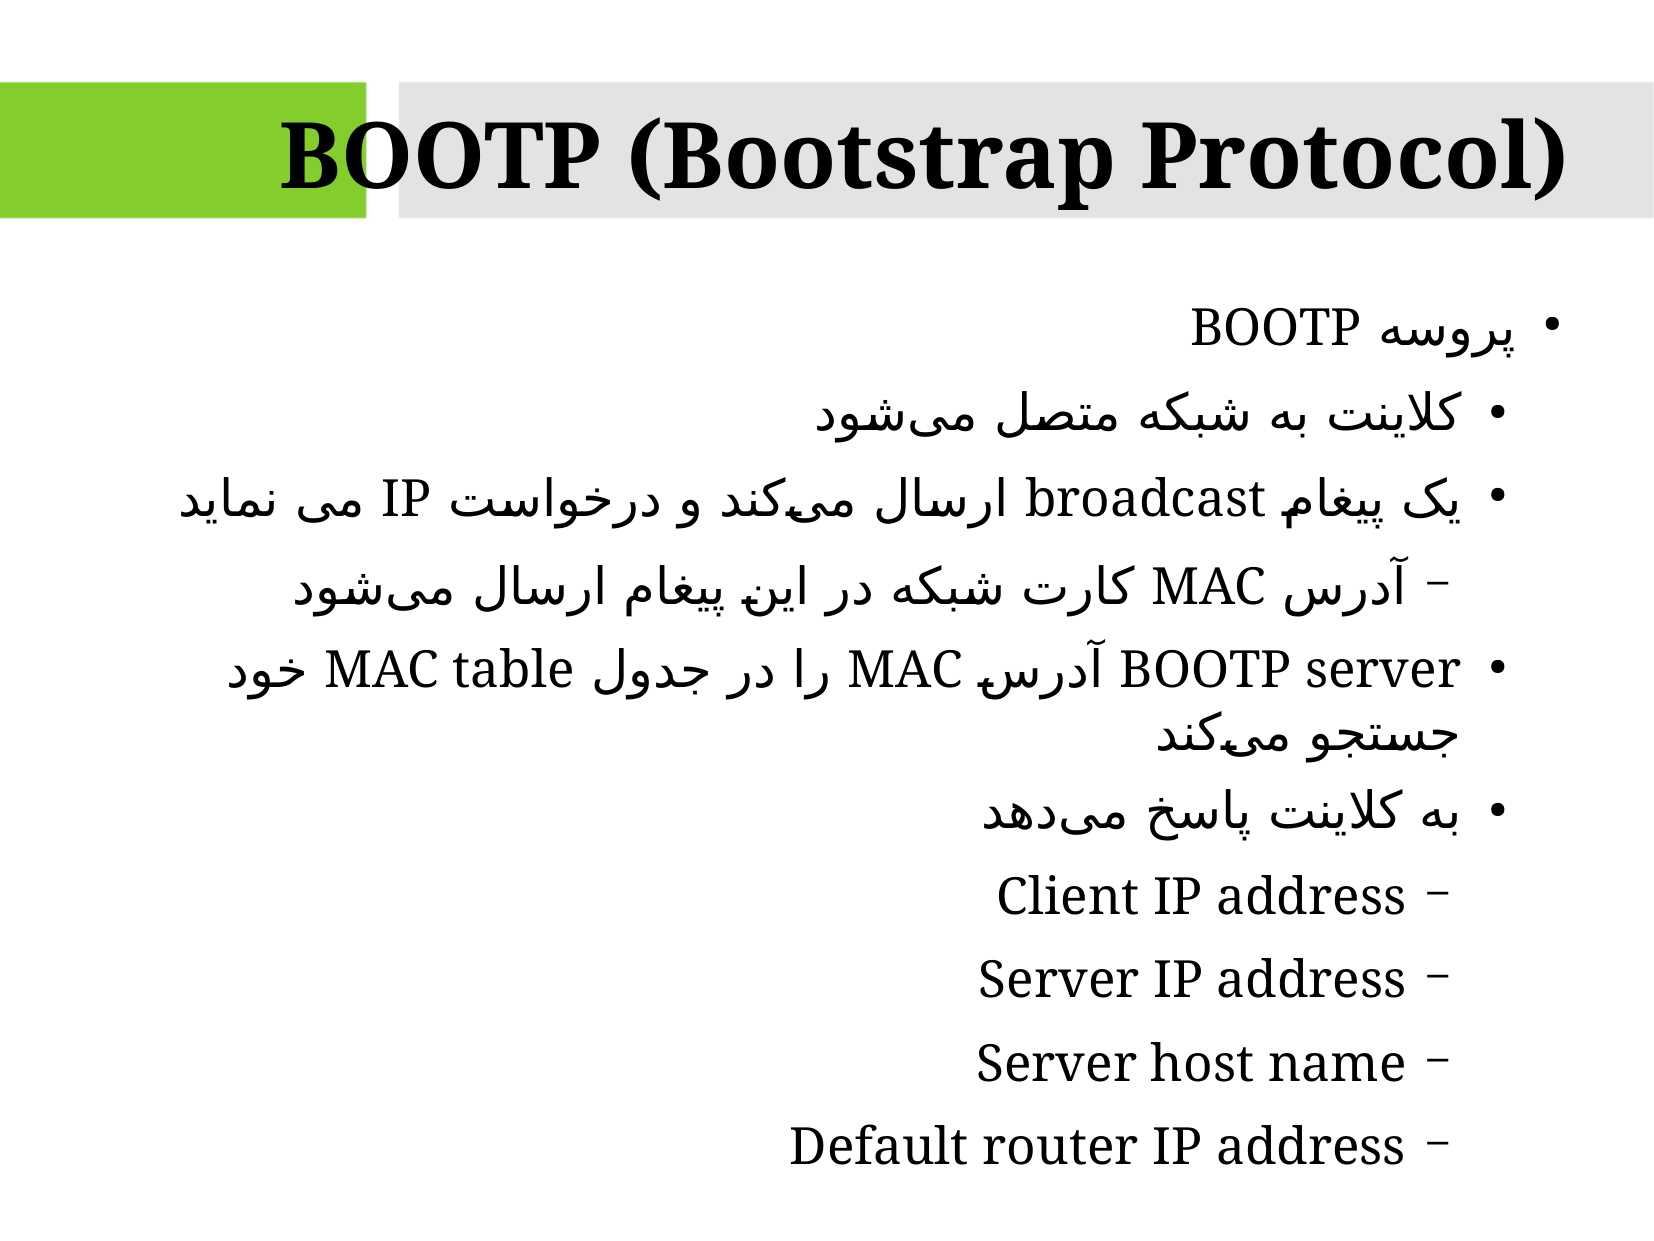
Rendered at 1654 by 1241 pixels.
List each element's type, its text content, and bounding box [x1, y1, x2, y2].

list پروسه BOOTP کلاینت به شبکه متصل می‌شود یک پیغام broadcast ارسال می‌کند و درخواست IP می نماید آدرس MAC کارت شبکه در این پیغام ارسال می‌شود BOOTP server آدرس MAC را در جدول MAC table خود جستجو می‌کند به کلاینت پاسخ می‌دهد Client IP address Server IP address Server host name Default router IP address [82, 290, 1571, 1182]
title BOOTP (Bootstrap Protocol) [82, 49, 1571, 257]
picture [0, 0, 1654, 1241]
